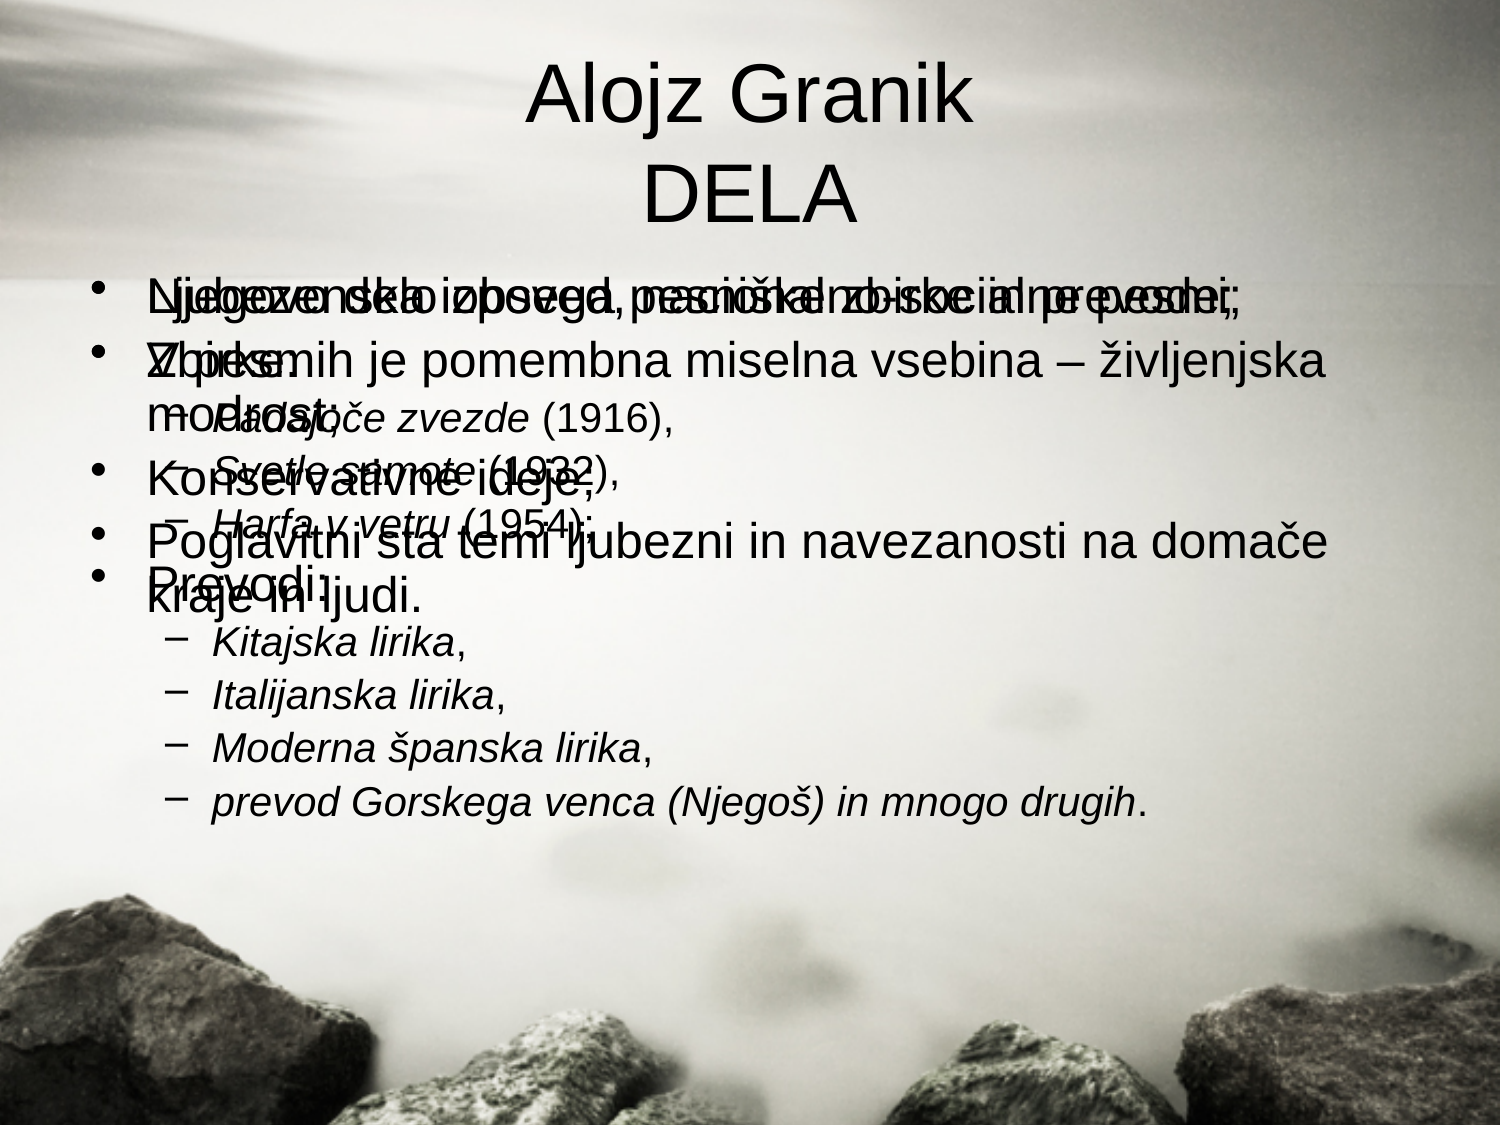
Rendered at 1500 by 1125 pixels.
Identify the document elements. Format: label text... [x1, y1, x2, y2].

list Ljubezenska izpoved, nacionalno-socialne pesmi; V pesmih je pomembna miselna vsebina – življenjska modrost; Konservativne ideje; Poglavitni sta temi ljubezni in navezanosti na domače kraje in ljudi. [75, 262, 1425, 1005]
title Alojz Granik DELA [75, 45, 1425, 233]
picture [0, 0, 1500, 1125]
